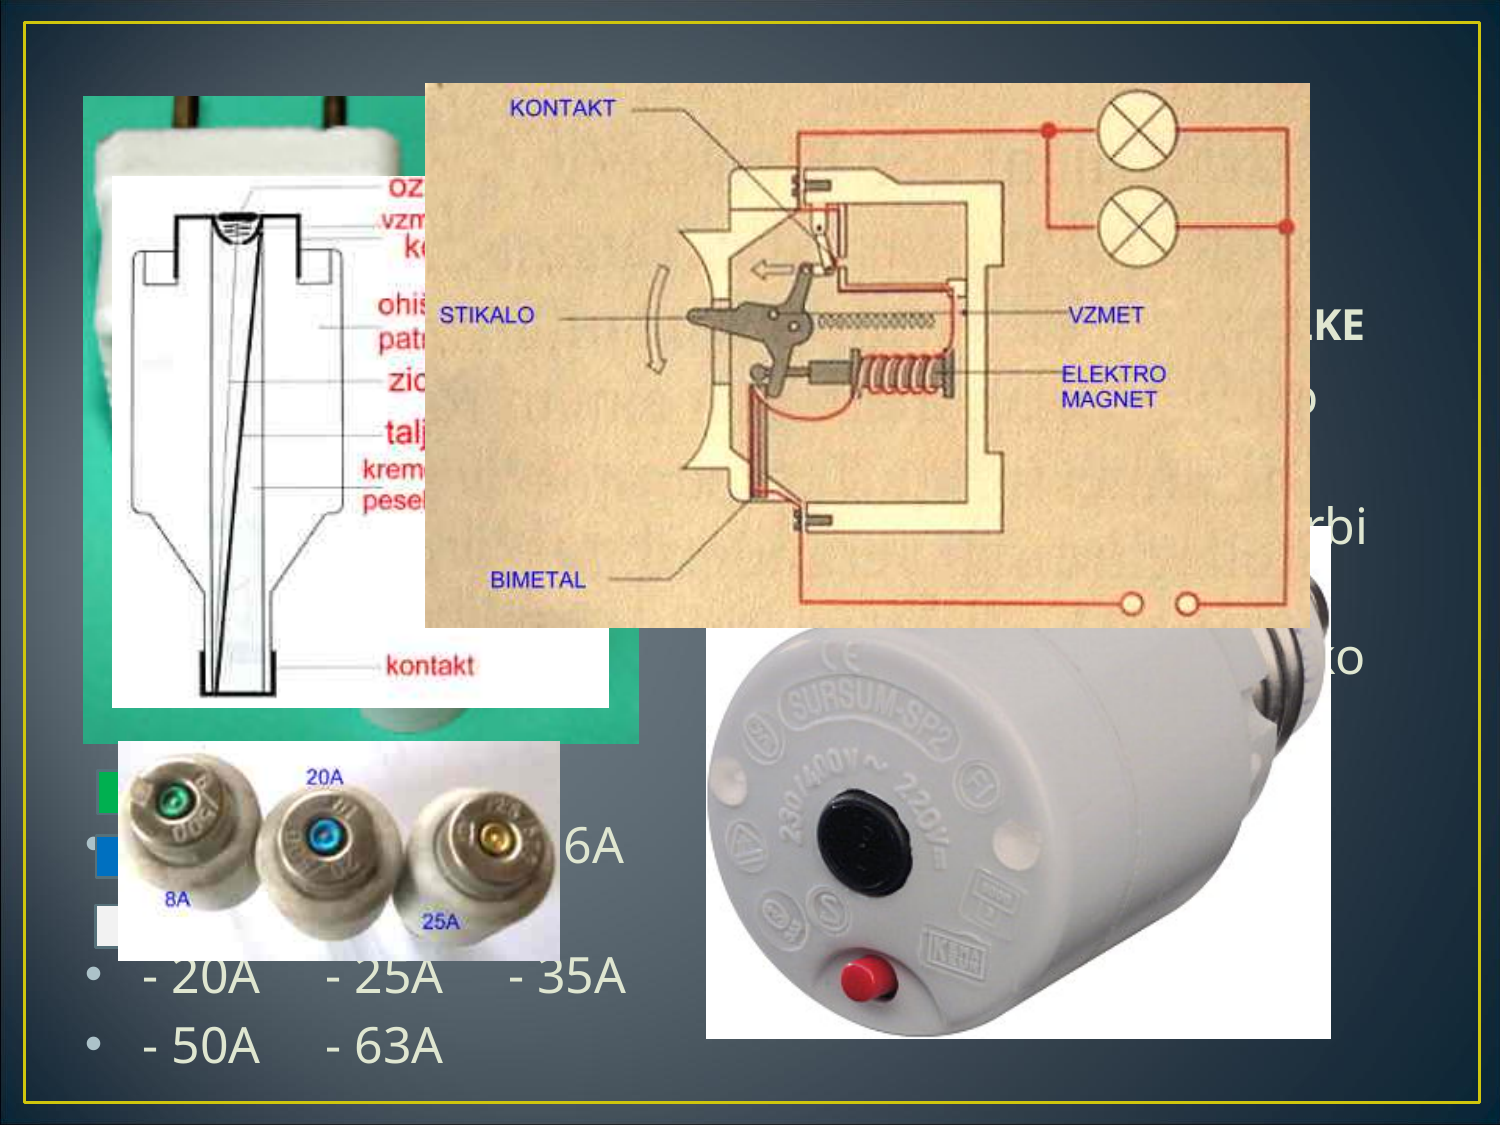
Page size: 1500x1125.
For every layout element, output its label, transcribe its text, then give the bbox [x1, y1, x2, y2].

picture [0, 0, 1500, 1125]
list TALJIVE VAROVALKE [75, 251, 83, 355]
text_box [95, 835, 118, 878]
text_box [97, 770, 118, 815]
title DELOVANJE VAROVALK [75, 45, 1425, 233]
list Delujejo na principu taljive žičke, Najpogosteje uporabljene varovalke, Uničeno varovalko moramo zamenjati z novo. - 6A -10A - 16A - 20A - 25A - 35A - 50A - 63A [70, 355, 706, 1005]
list AVTOMATSKE VAROVALKE [1310, 251, 1425, 356]
text_box [95, 905, 118, 948]
list Uporabljajo se vedno pogosteje, Za prekinitev toka skrbi mehanizem, Ob kratkem stiku lahko varovalko še enkrat uporabimo. [1310, 356, 1425, 1005]
